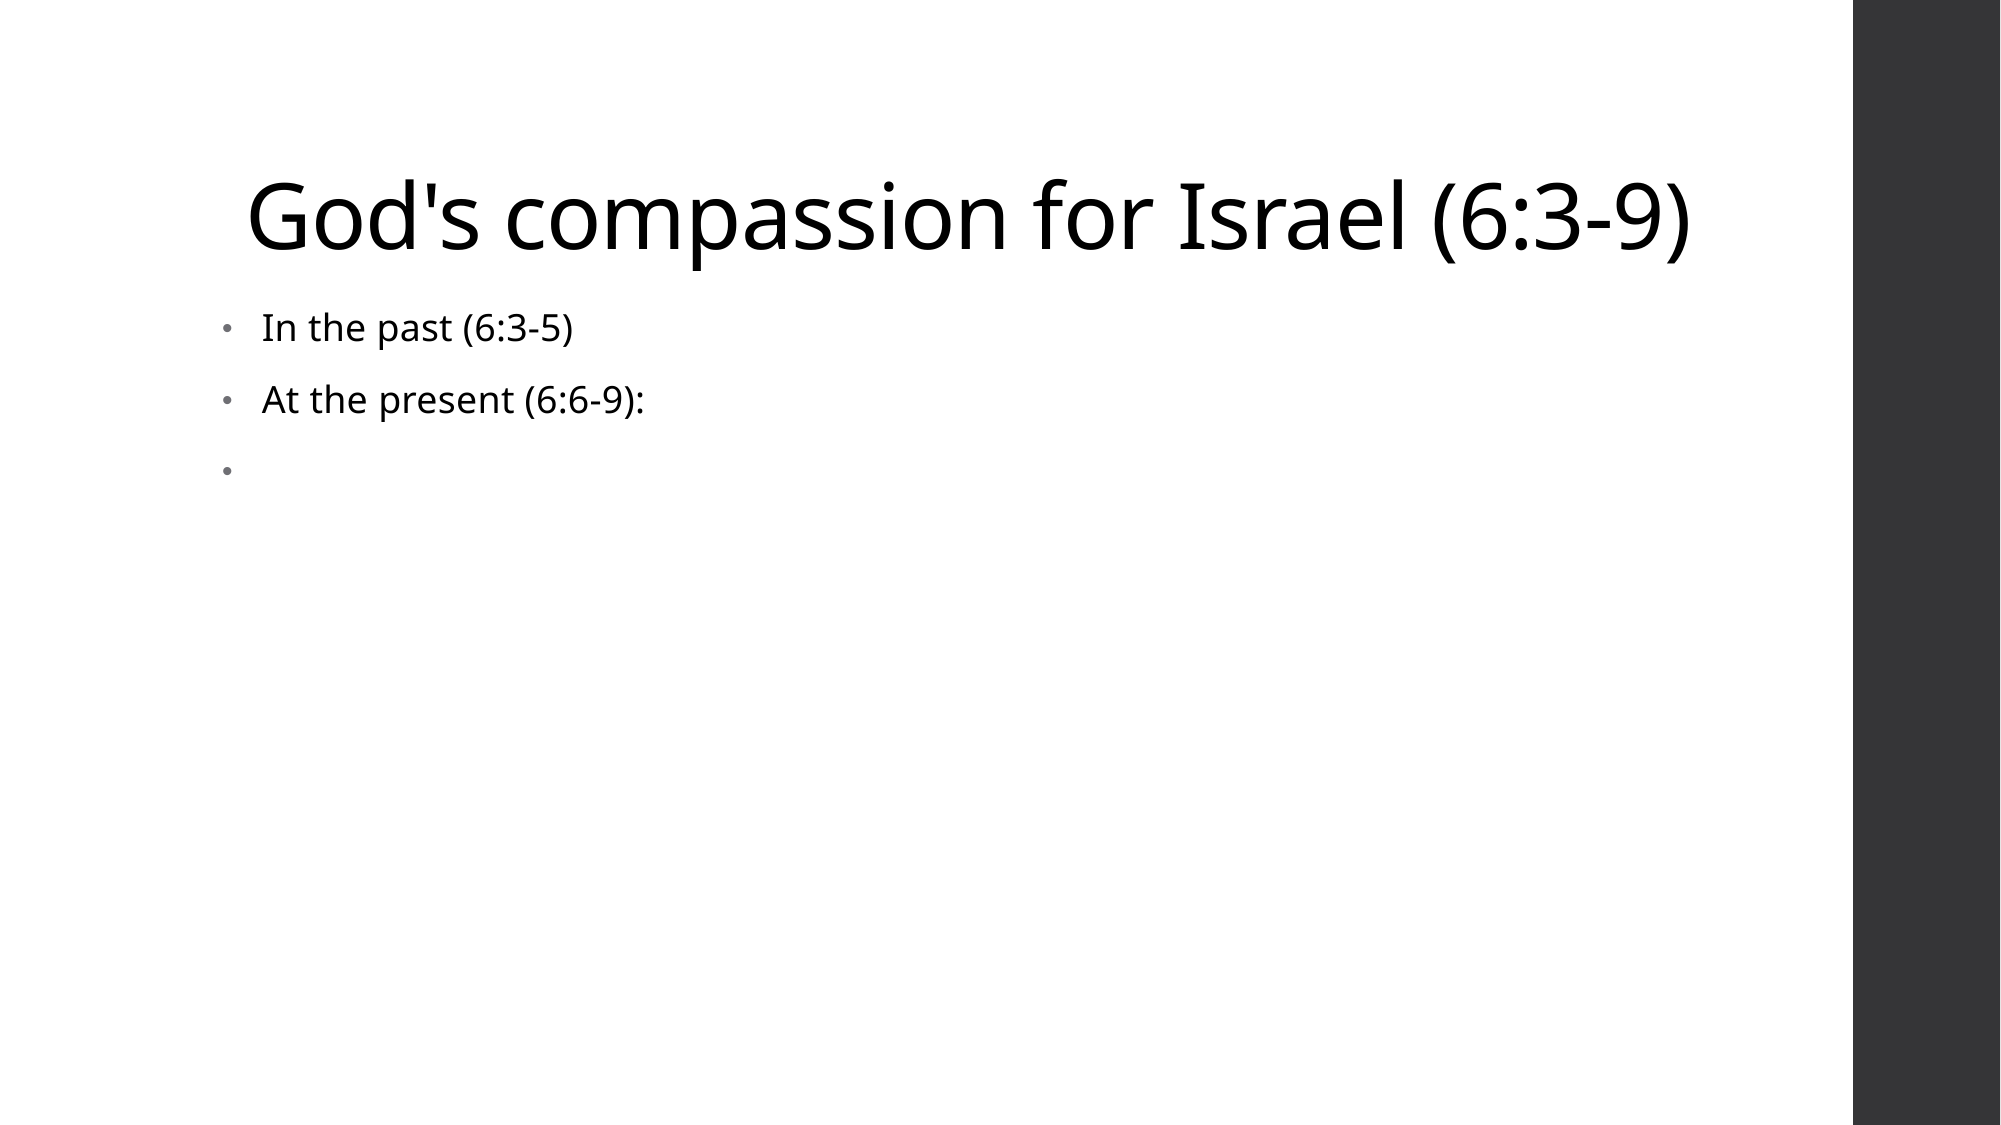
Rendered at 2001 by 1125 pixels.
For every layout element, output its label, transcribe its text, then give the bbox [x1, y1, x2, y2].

list In the past (6:3-5) At the present (6:6-9): [206, 299, 1617, 1014]
title God's compassion for Israel (6:3-9) [206, 60, 1797, 278]
